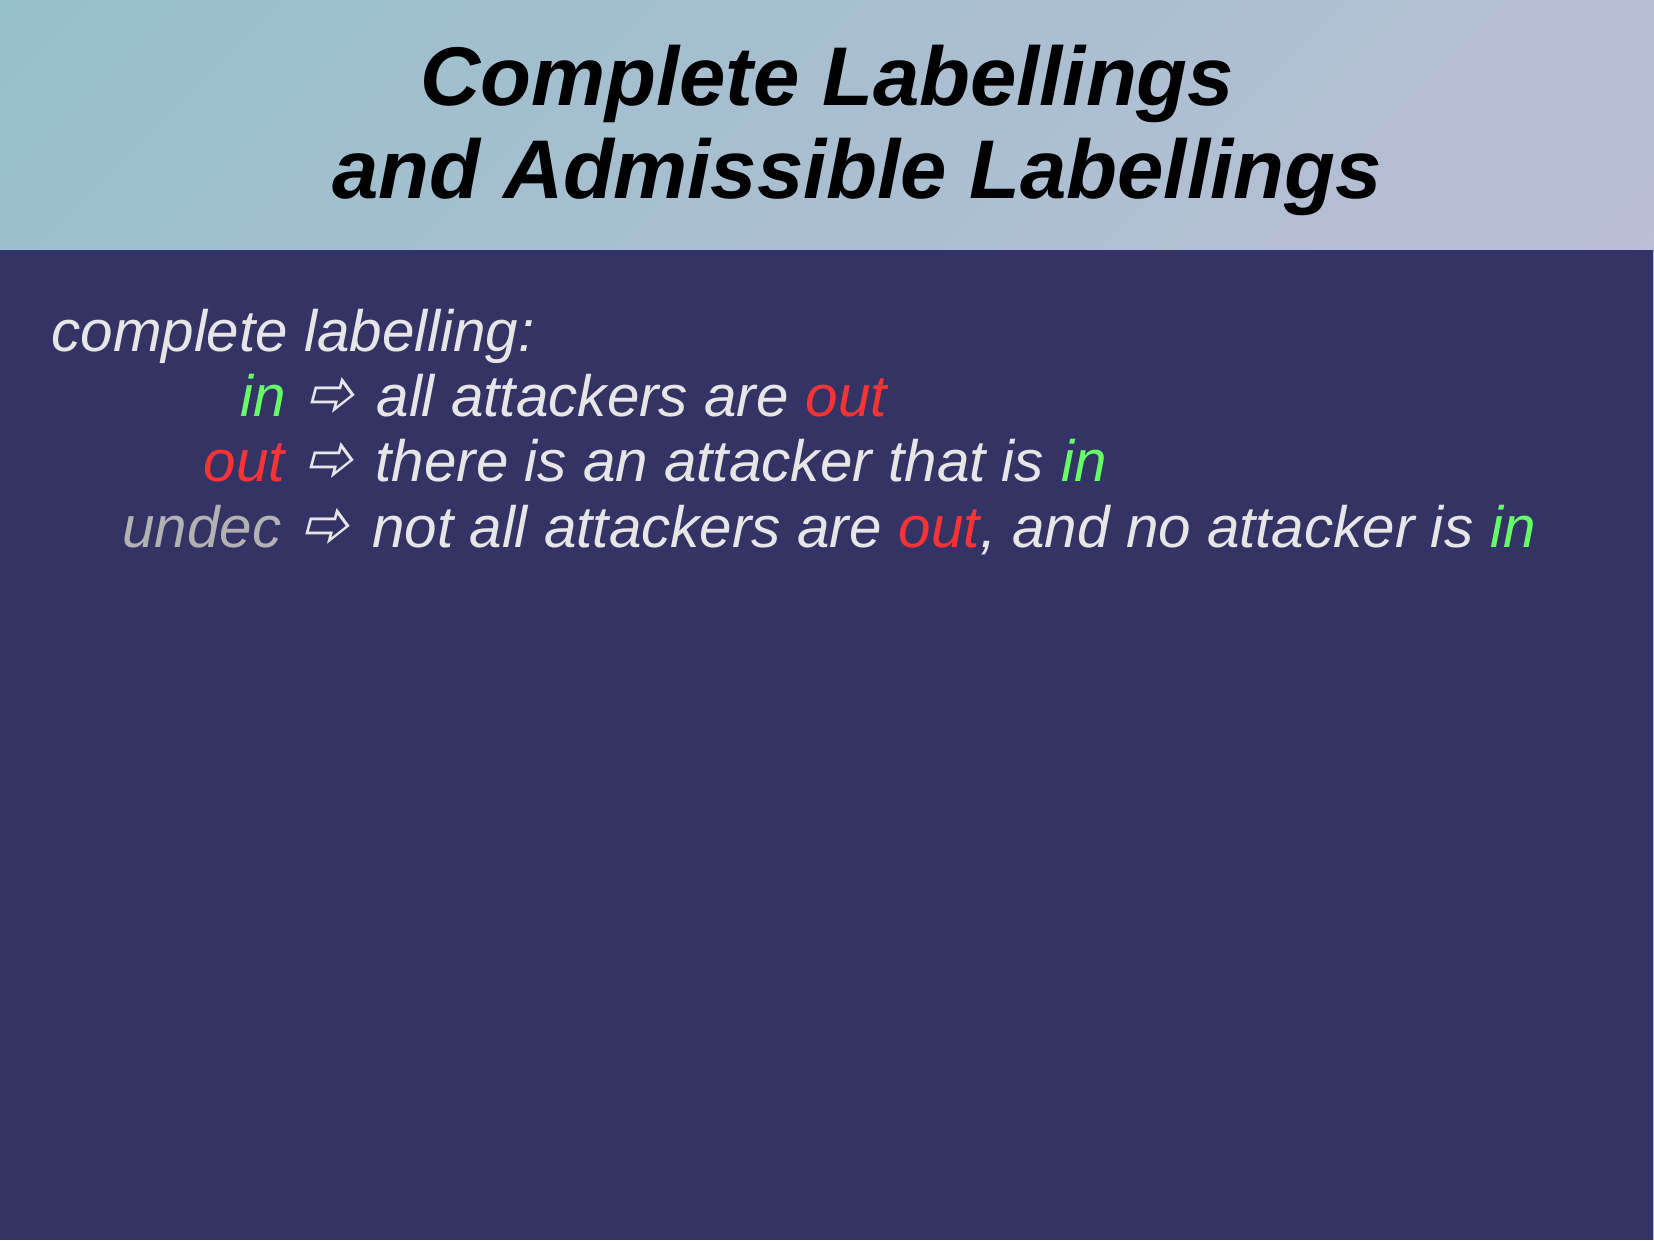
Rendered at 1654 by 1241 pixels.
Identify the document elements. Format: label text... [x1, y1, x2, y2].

list complete labelling: in  all attackers are out out  there is an attacker that is in undec  not all attackers are out, and no attacker is in [39, 298, 1654, 1213]
title Complete Labellings and Admissible Labellings [121, 19, 1534, 227]
